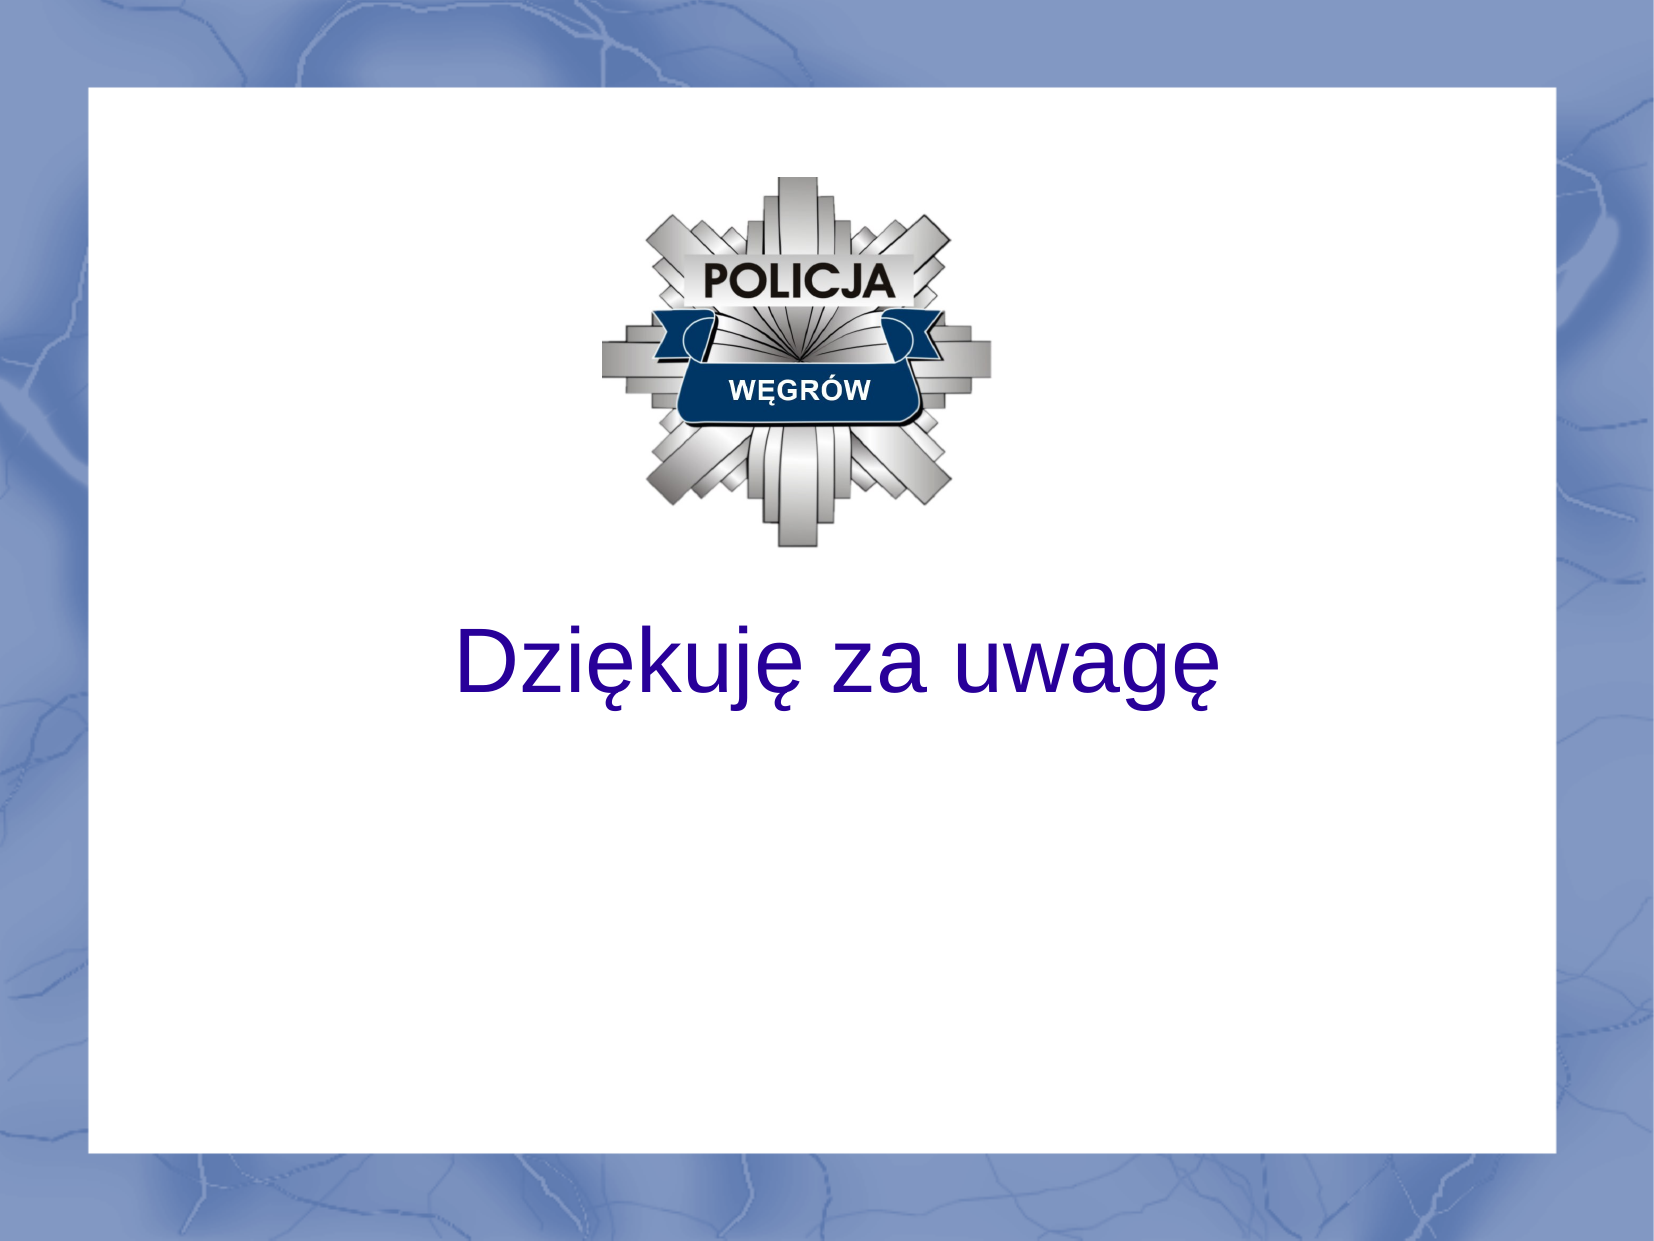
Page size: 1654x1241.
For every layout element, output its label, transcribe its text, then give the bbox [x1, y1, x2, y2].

title Dziękuję za uwagę [129, 404, 1548, 712]
picture [0, 0, 1654, 1241]
